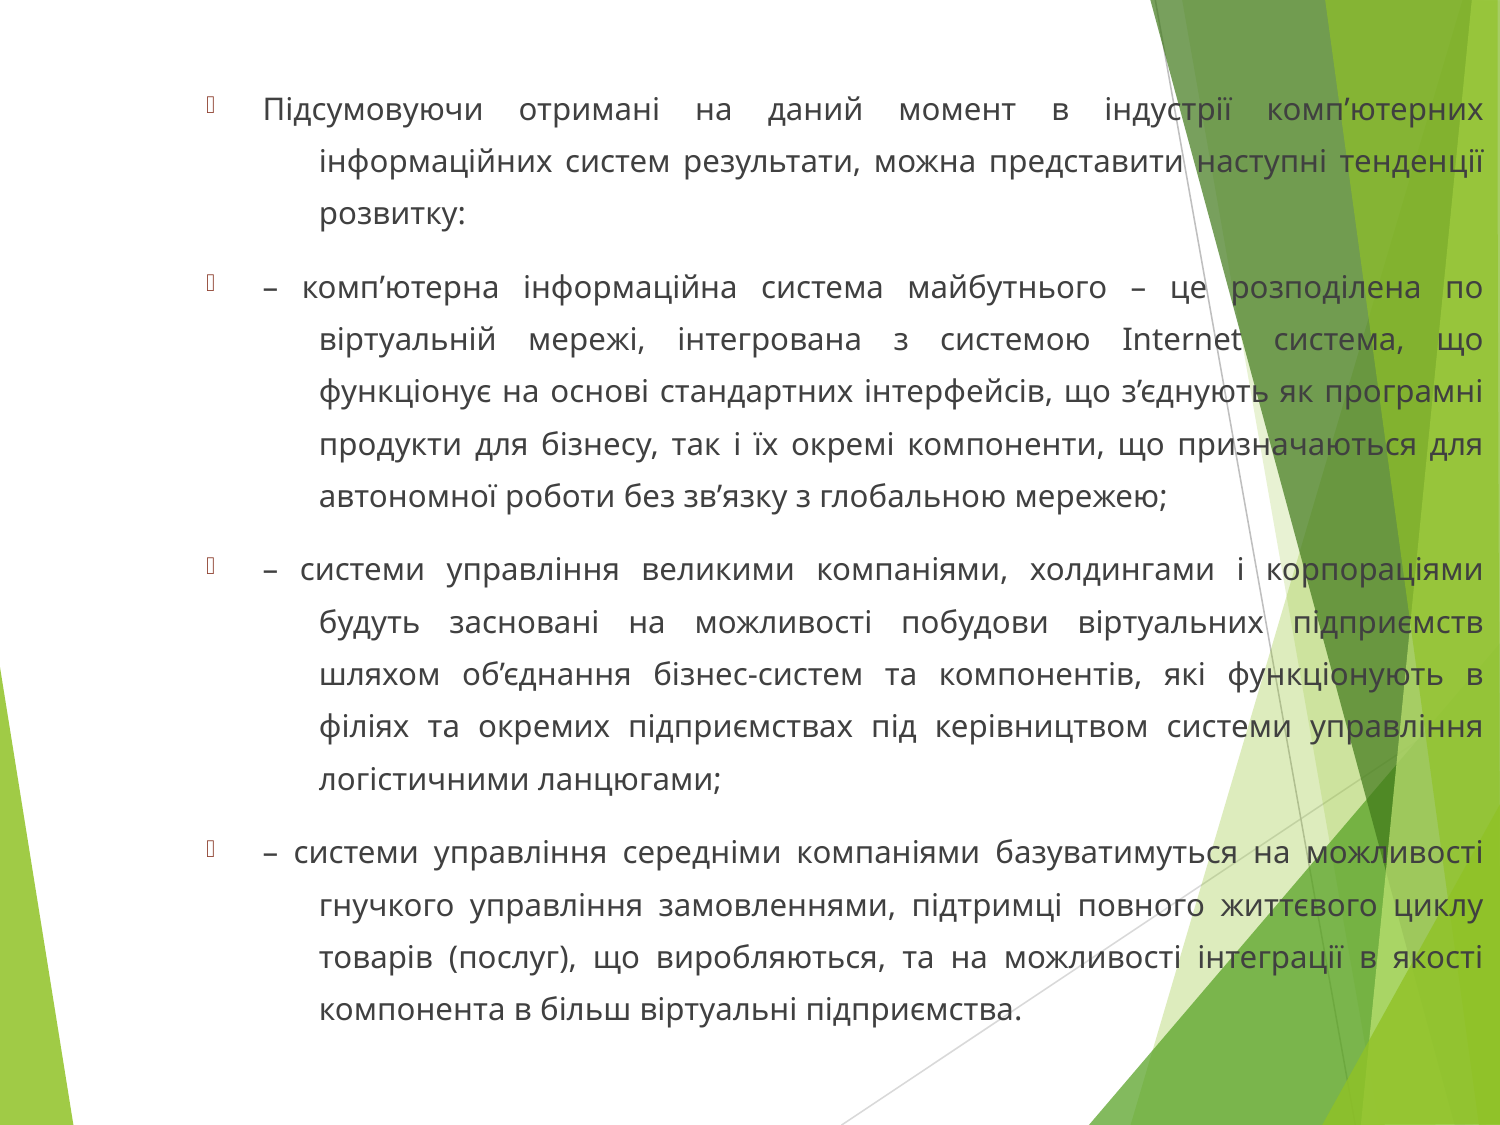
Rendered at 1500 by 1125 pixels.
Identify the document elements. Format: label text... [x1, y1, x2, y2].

list Підсумовуючи отримані на даний момент в індустрії комп’ютерних інформаційних систем результати, можна представити наступні тенденції розвитку: – комп’ютерна інформаційна система майбутнього – це розподілена по віртуальній мережі, інтегрована з системою Internet система, що функціонує на основі стандартних інтерфейсів, що з’єднують як програмні продукти для бізнесу, так і їх окремі компоненти, що призначаються для автономної роботи без зв’язку з глобальною мережею; – системи управління великими компаніями, холдингами і корпораціями будуть засновані на можливості побудови віртуальних підприємств шляхом об’єднання бізнес-систем та компонентів, які функціонують в філіях та окремих підприємствах під керівництвом системи управління логістичними ланцюгами; – системи управління середніми компаніями базуватимуться на можливості гнучкого управління замовленнями, підтримці повного життєвого циклу товарів (послуг), що виробляються, та на можливості інтеграції в якості компонента в більш віртуальні підприємства. [191, 66, 1500, 1047]
